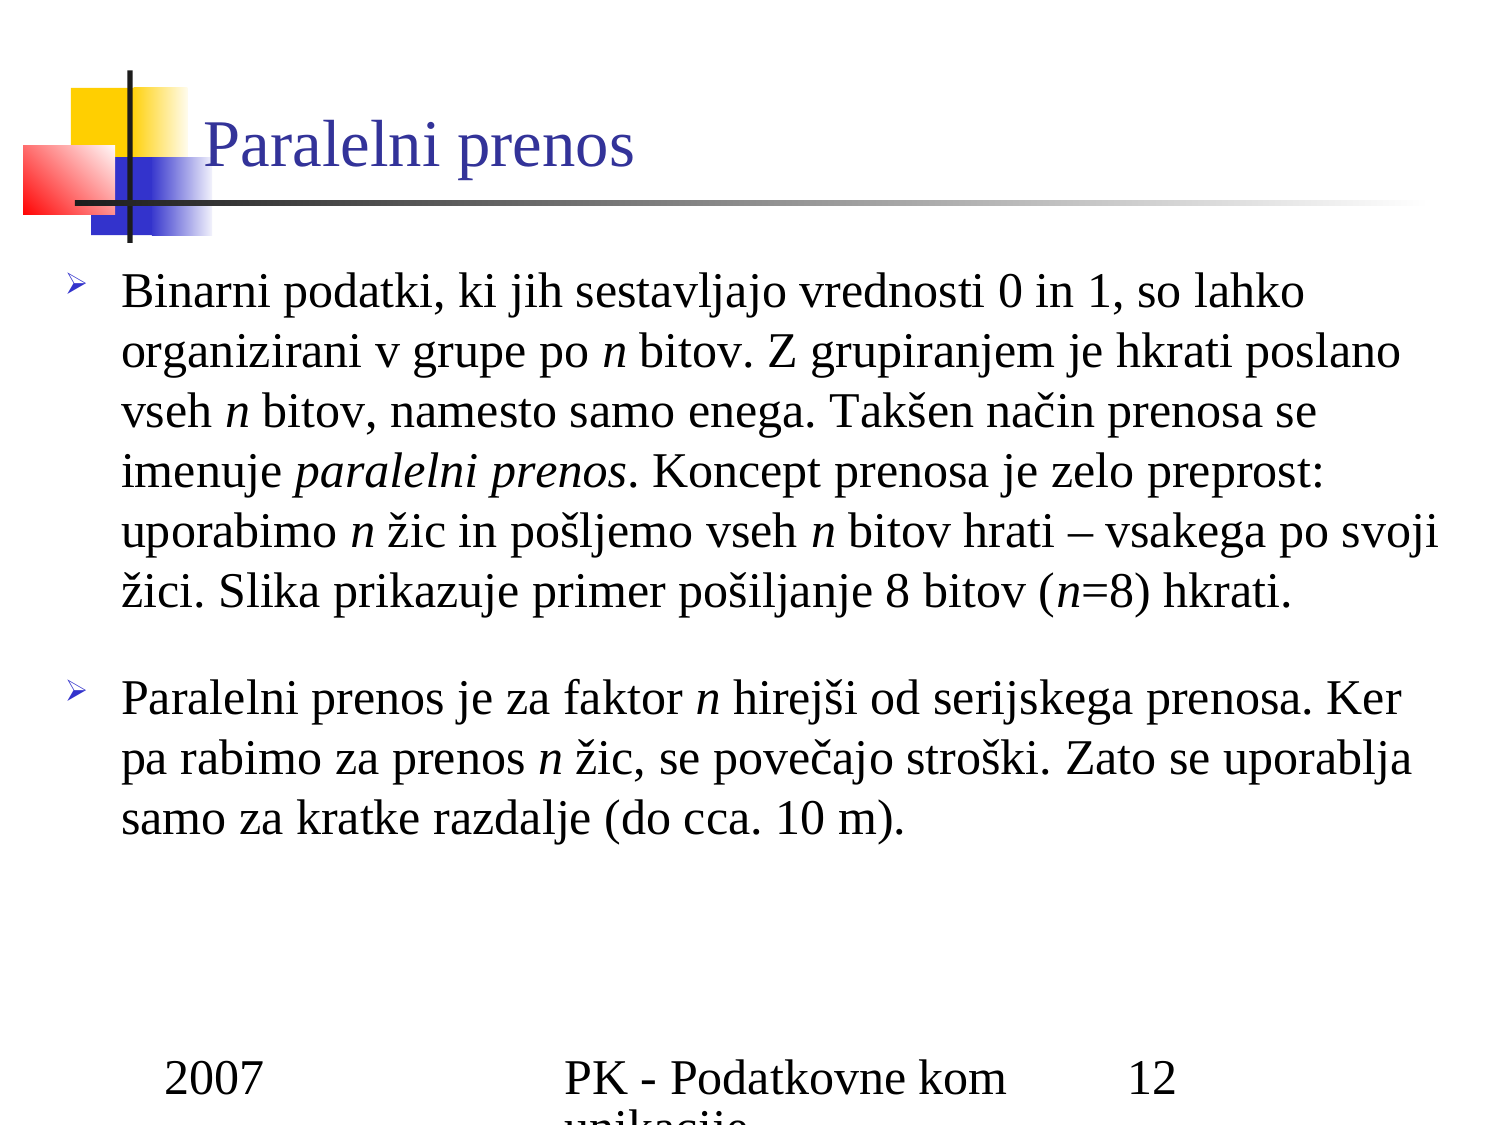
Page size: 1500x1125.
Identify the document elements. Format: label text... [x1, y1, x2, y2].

title Paralelni prenos [188, 92, 1468, 188]
list Binarni podatki, ki jih sestavljajo vrednosti 0 in 1, so lahko organizirani v grupe po n bitov. Z grupiranjem je hkrati poslano vseh n bitov, namesto samo enega. Takšen način prenosa se imenuje paralelni prenos. Koncept prenosa je zelo preprost: uporabimo n žic in pošljemo vseh n bitov hrati – vsakega po svoji žici. Slika prikazuje primer pošiljanje 8 bitov (n=8) hkrati. Paralelni prenos je za faktor n hirejši od serijskega prenosa. Ker pa rabimo za prenos n žic, se povečajo stroški. Zato se uporablja samo za kratke razdalje (do cca. 10 m). [50, 249, 1469, 1007]
